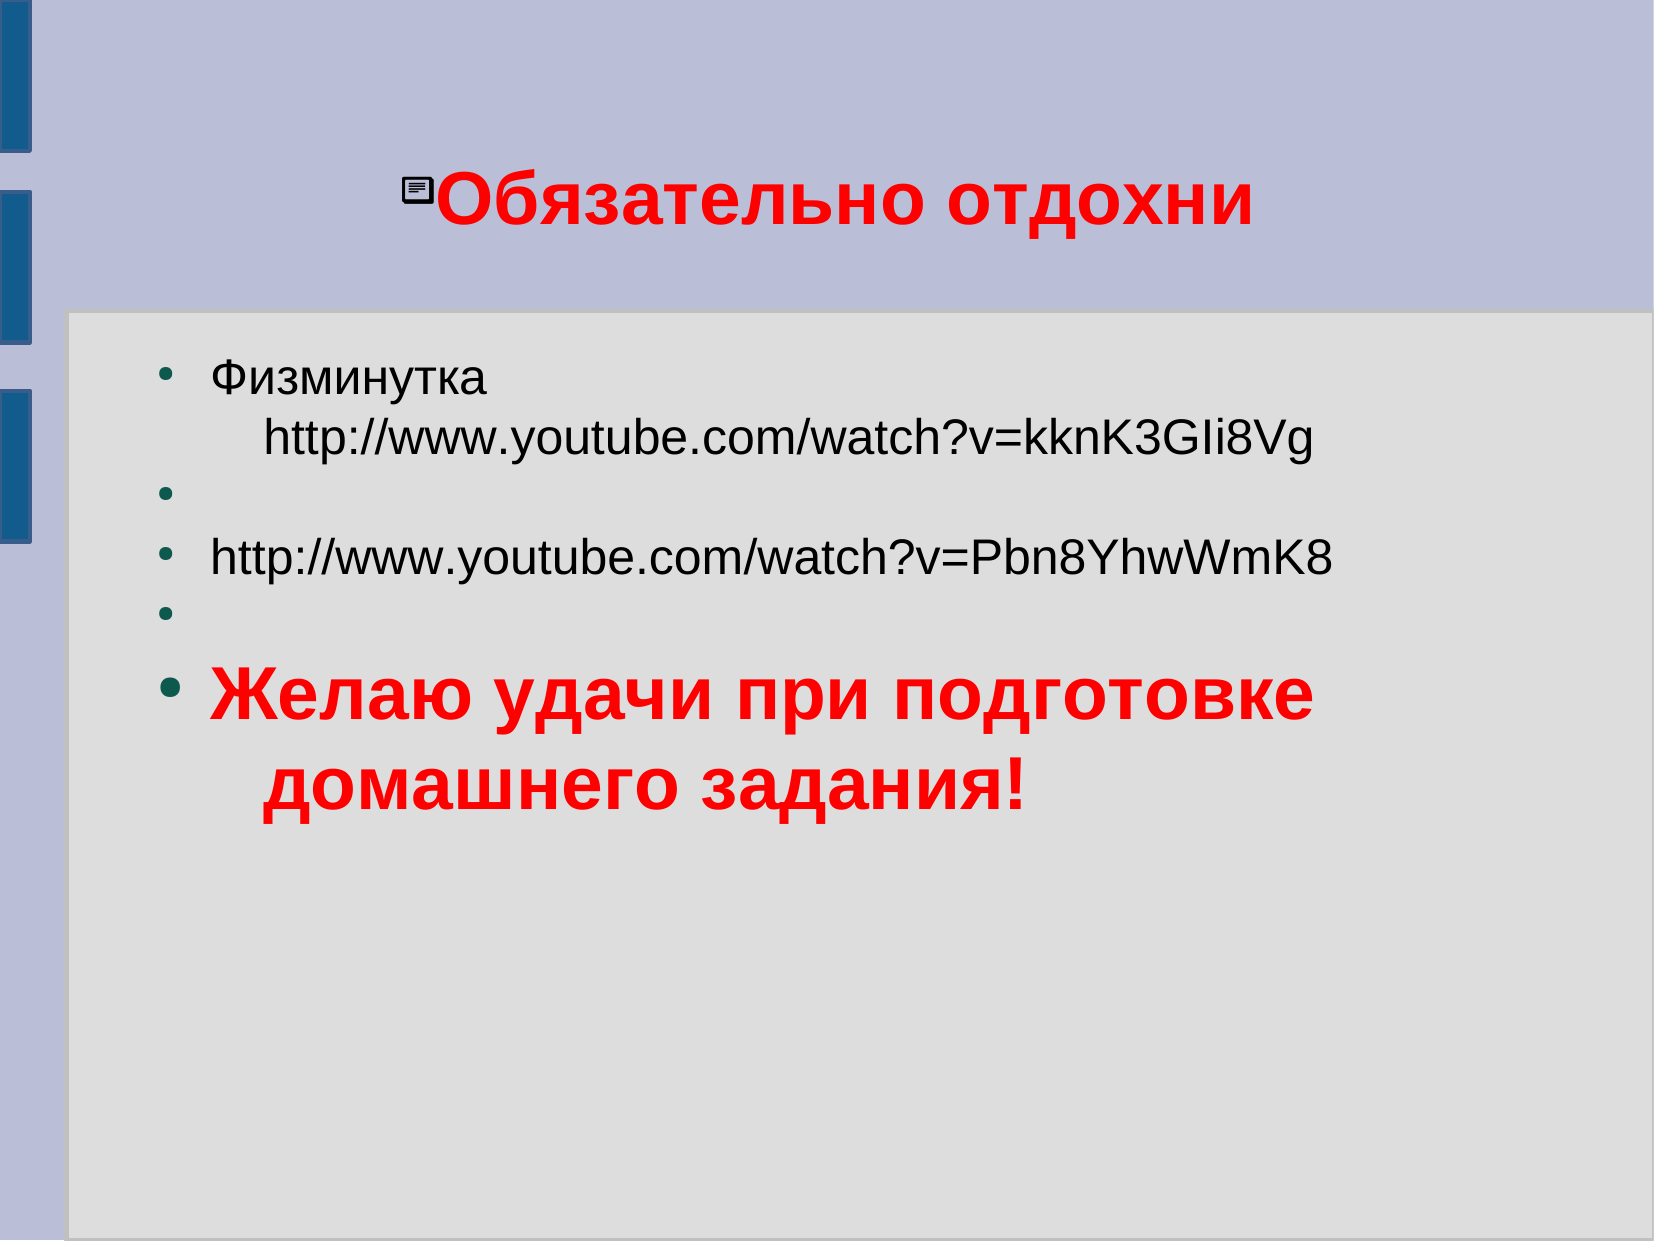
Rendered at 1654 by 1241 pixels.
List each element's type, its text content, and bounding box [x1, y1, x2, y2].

title Обязательно отдохни [121, 91, 1534, 299]
list Физминутка http://www.youtube.com/watch?v=kknK3GIi8Vg http://www.youtube.com/watch?v=Pbn8YhwWmK8 Желаю удачи при подготовке домашнего задания! [121, 344, 1534, 1127]
